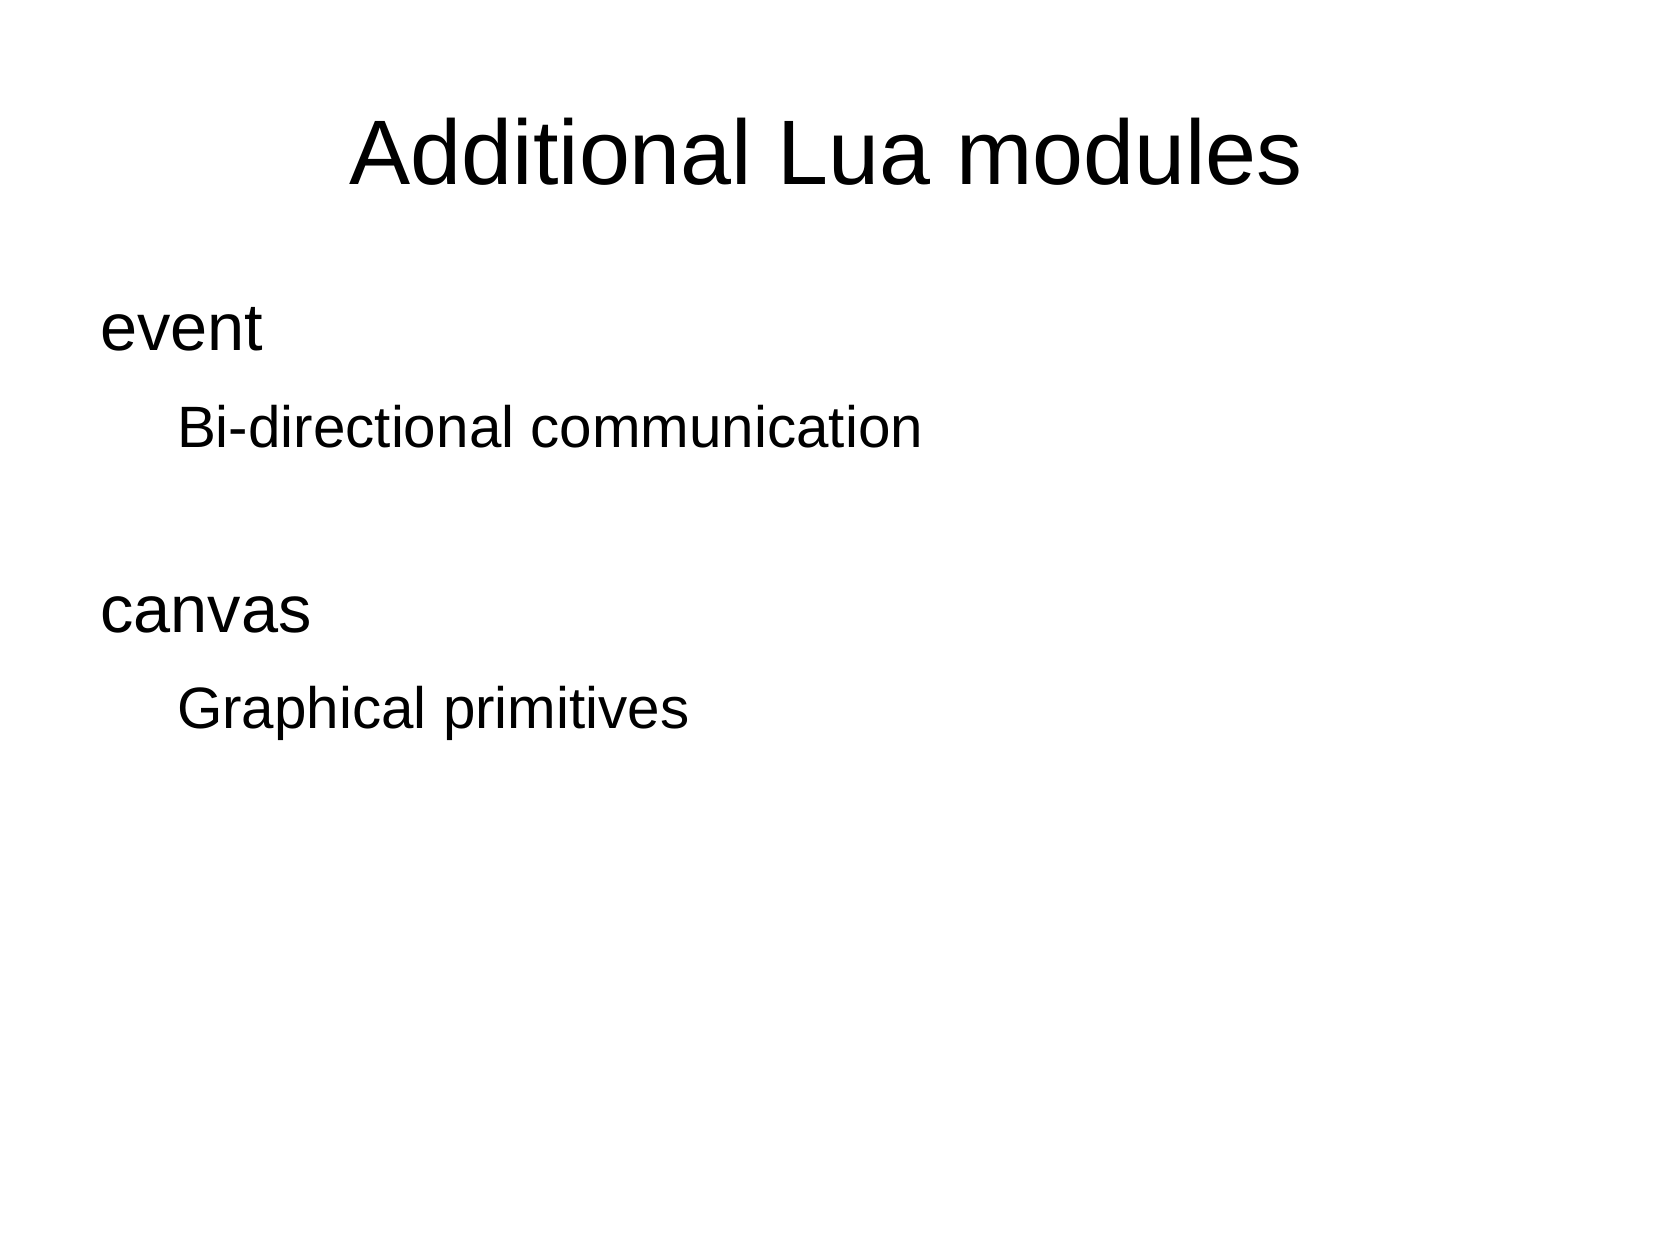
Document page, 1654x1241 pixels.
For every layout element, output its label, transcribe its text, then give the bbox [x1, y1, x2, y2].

title Additional Lua modules [82, 49, 1571, 257]
list event Bi-directional communication canvas Graphical primitives [82, 290, 1571, 1094]
